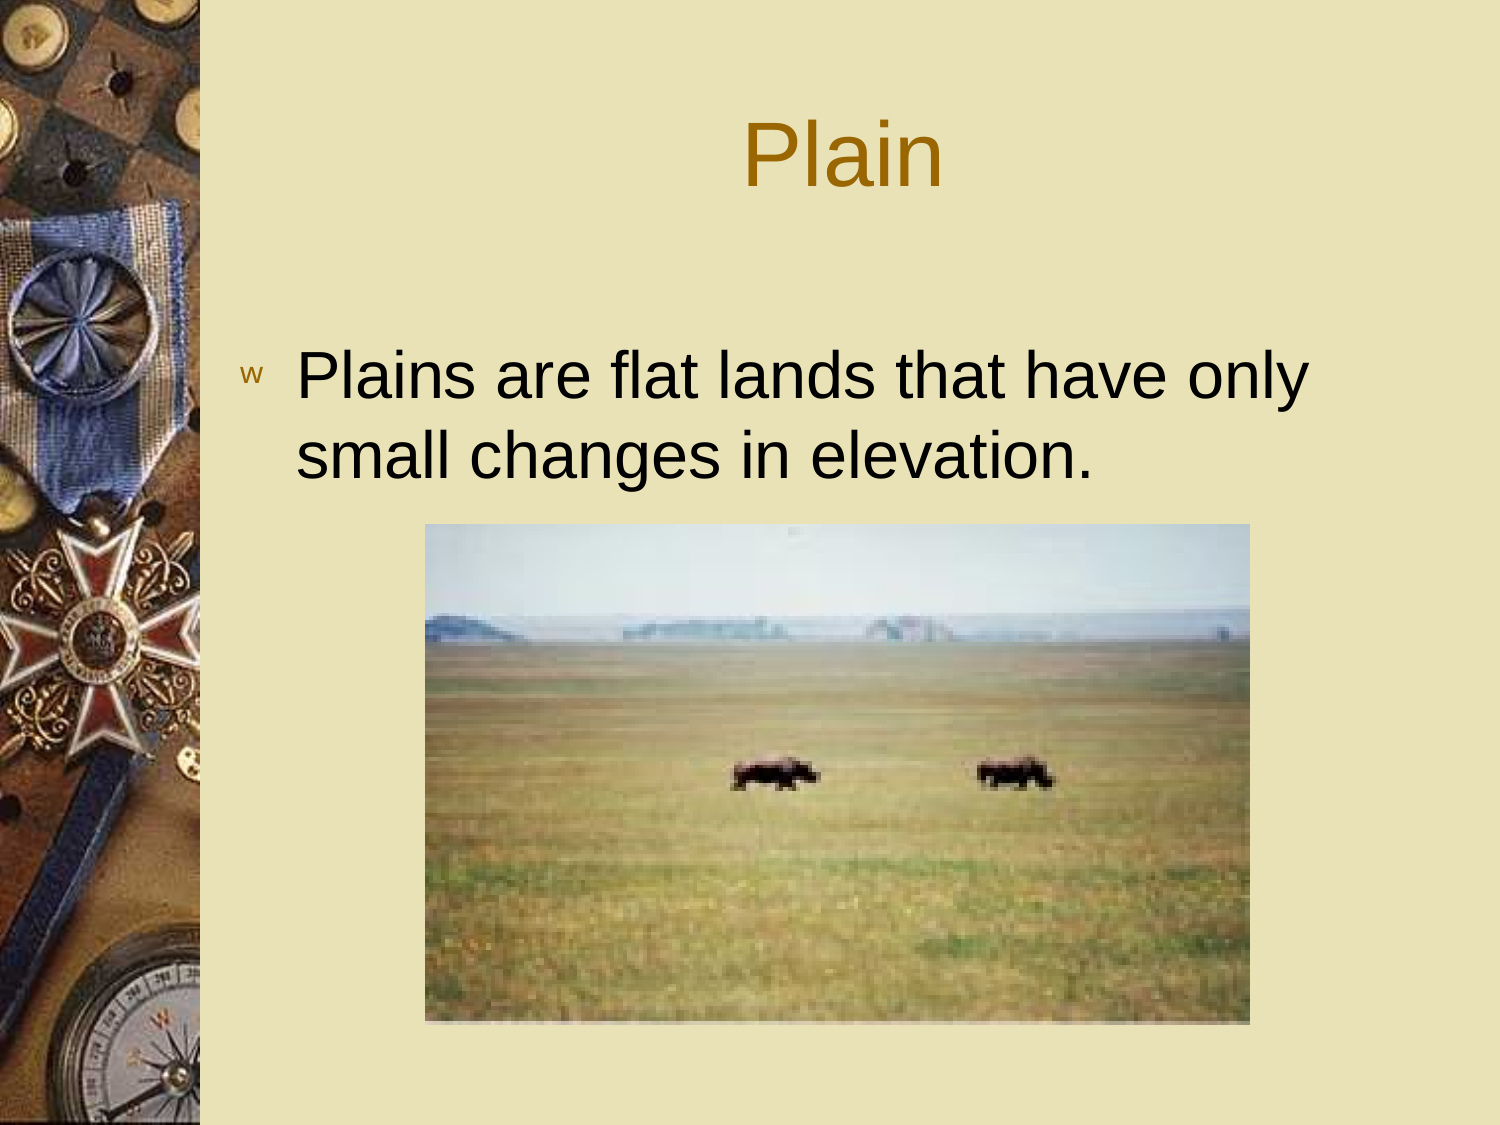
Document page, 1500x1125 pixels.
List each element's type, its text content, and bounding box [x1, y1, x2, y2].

picture [425, 524, 1250, 1025]
list Plains are flat lands that have only small changes in elevation. [225, 324, 1475, 1000]
title Plain [225, 87, 1463, 275]
picture [0, 0, 200, 1125]
